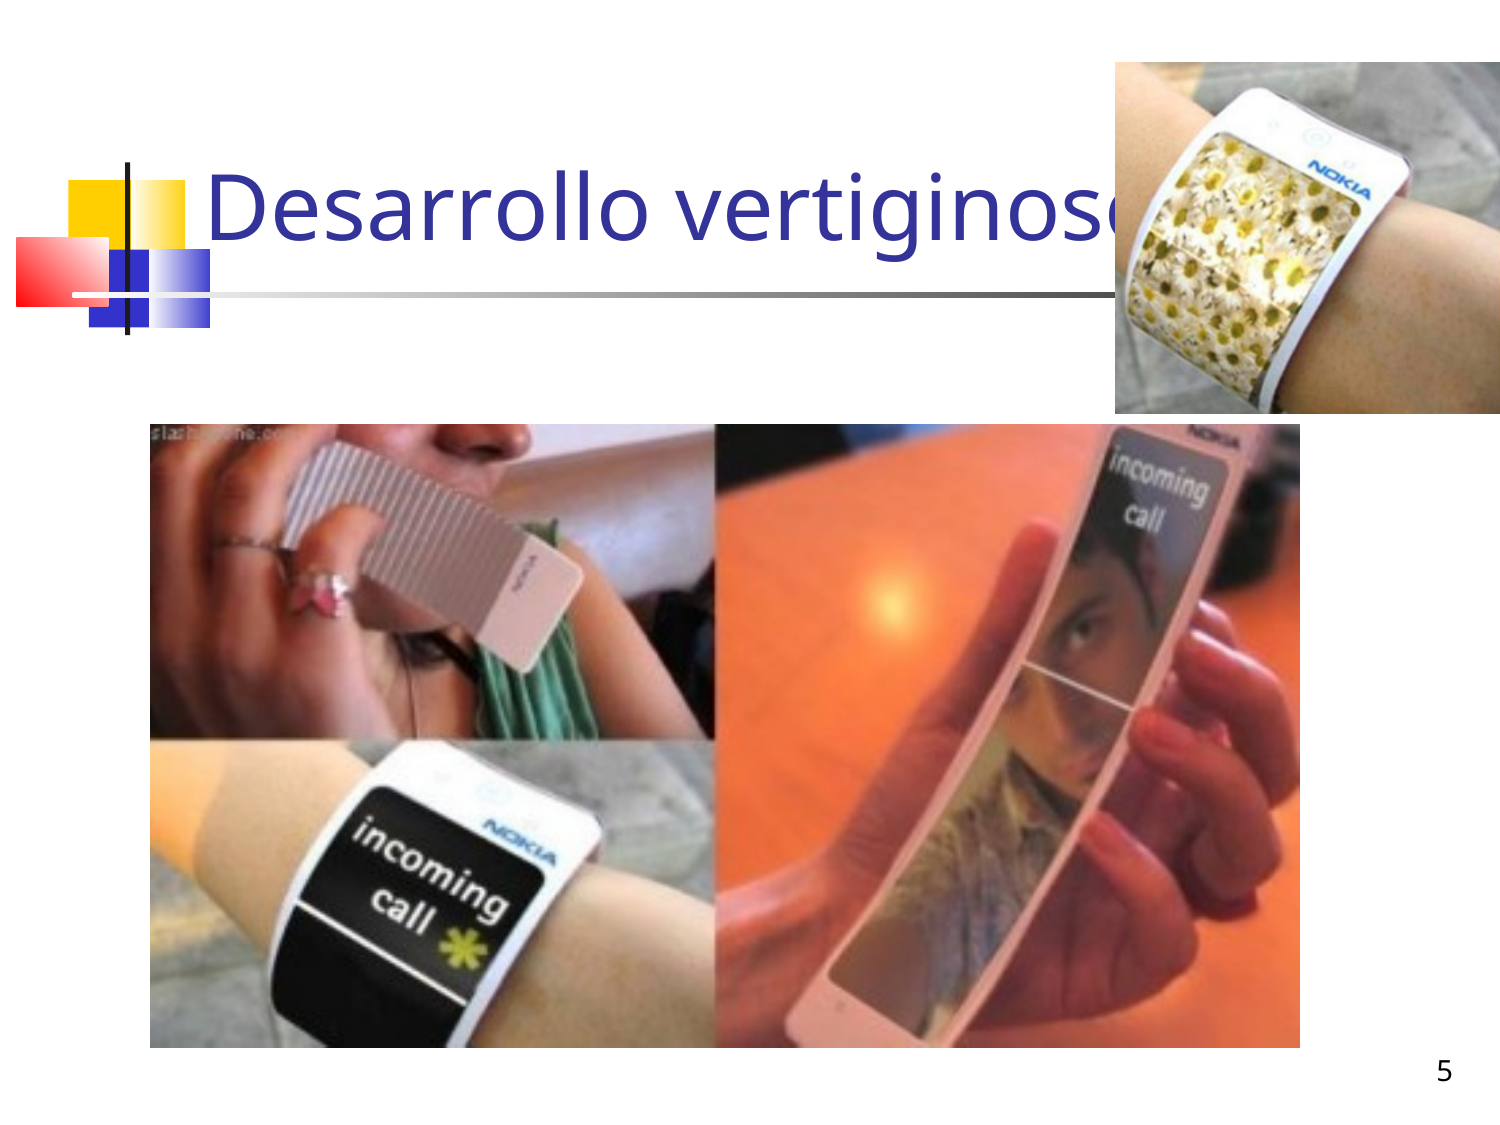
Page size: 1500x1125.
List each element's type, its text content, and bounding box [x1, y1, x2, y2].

text_box <number> [1155, 1024, 1468, 1100]
title Desarrollo vertiginoso [188, 35, 1468, 276]
picture [1115, 62, 1500, 415]
picture [150, 424, 1300, 1048]
